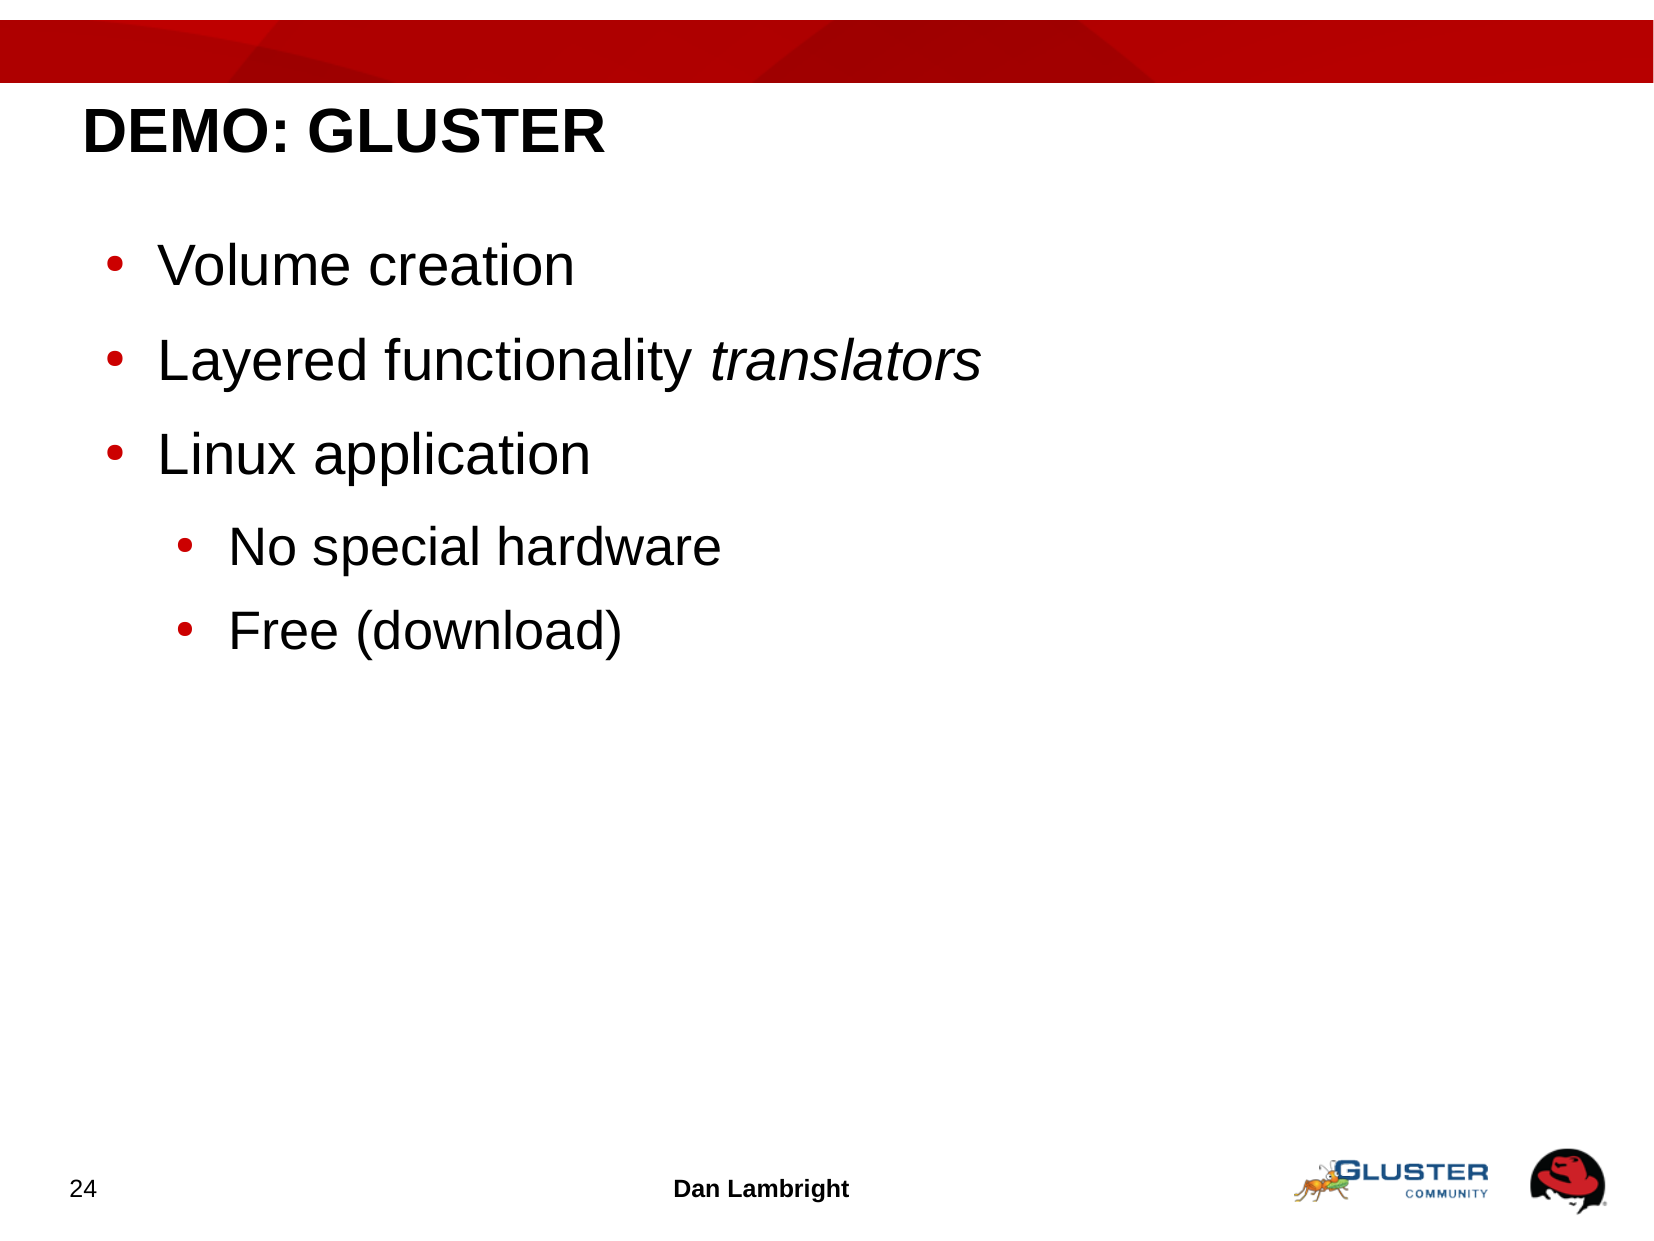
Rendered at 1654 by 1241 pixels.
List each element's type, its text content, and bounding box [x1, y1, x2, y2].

title DEMO: GLUSTER [82, 37, 1571, 226]
picture [0, 20, 1654, 83]
picture [1529, 1146, 1613, 1224]
list Volume creation Layered functionality translators Linux application No special hardware Free (download) [86, 232, 1576, 1027]
picture [1294, 1158, 1488, 1203]
